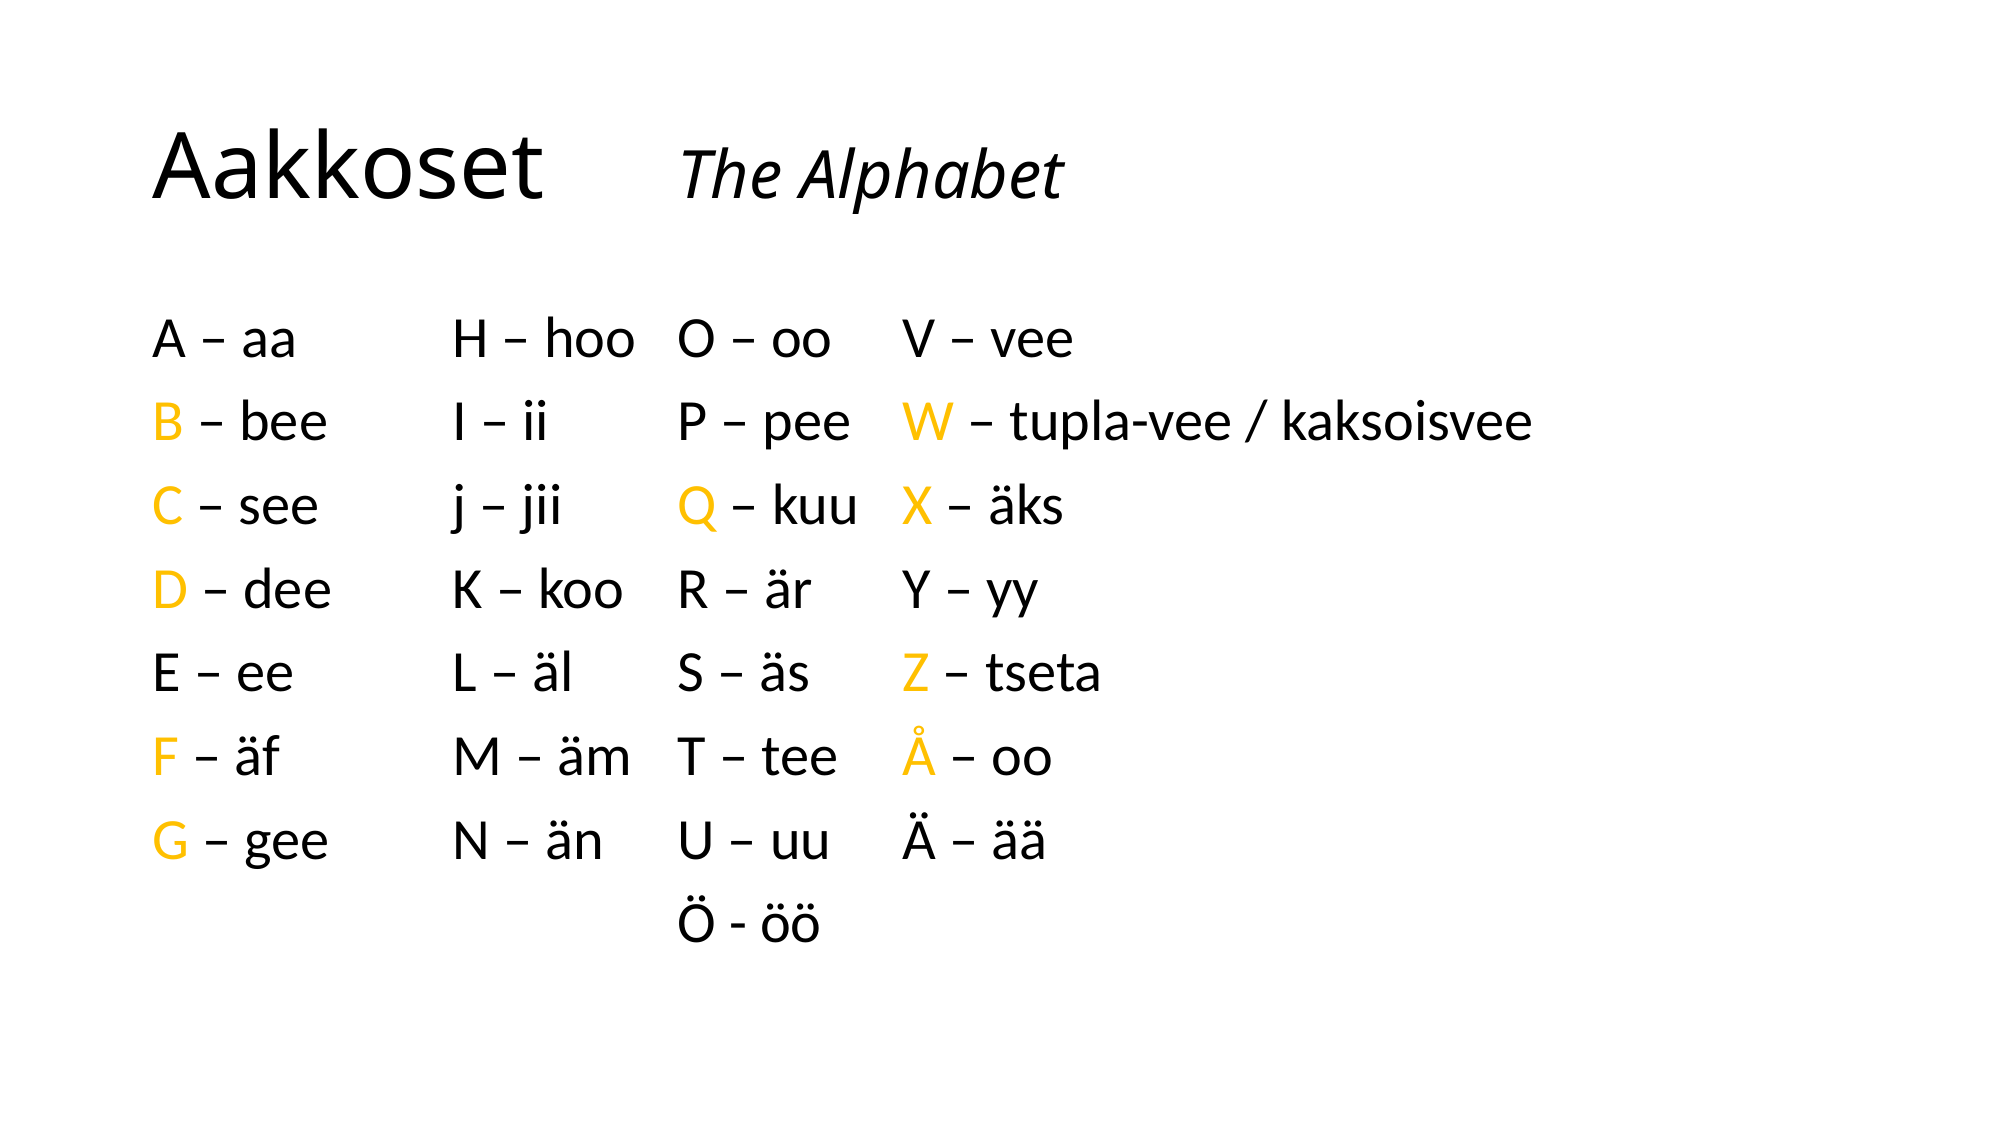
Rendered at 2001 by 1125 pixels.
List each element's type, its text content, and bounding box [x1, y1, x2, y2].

list A – aa H – hoo O – oo V – vee B – bee I – ii P – pee W – tupla-vee / kaksoisvee C – see j – jii Q – kuu X – äks D – dee K – koo R – är Y – yy E – ee L – äl S – äs Z – tseta F – äf M – äm T – tee Å – oo G – gee N – än U – uu Ä – ää Ö - öö [137, 299, 1863, 1014]
title Aakkoset The Alphabet [137, 59, 1863, 278]
